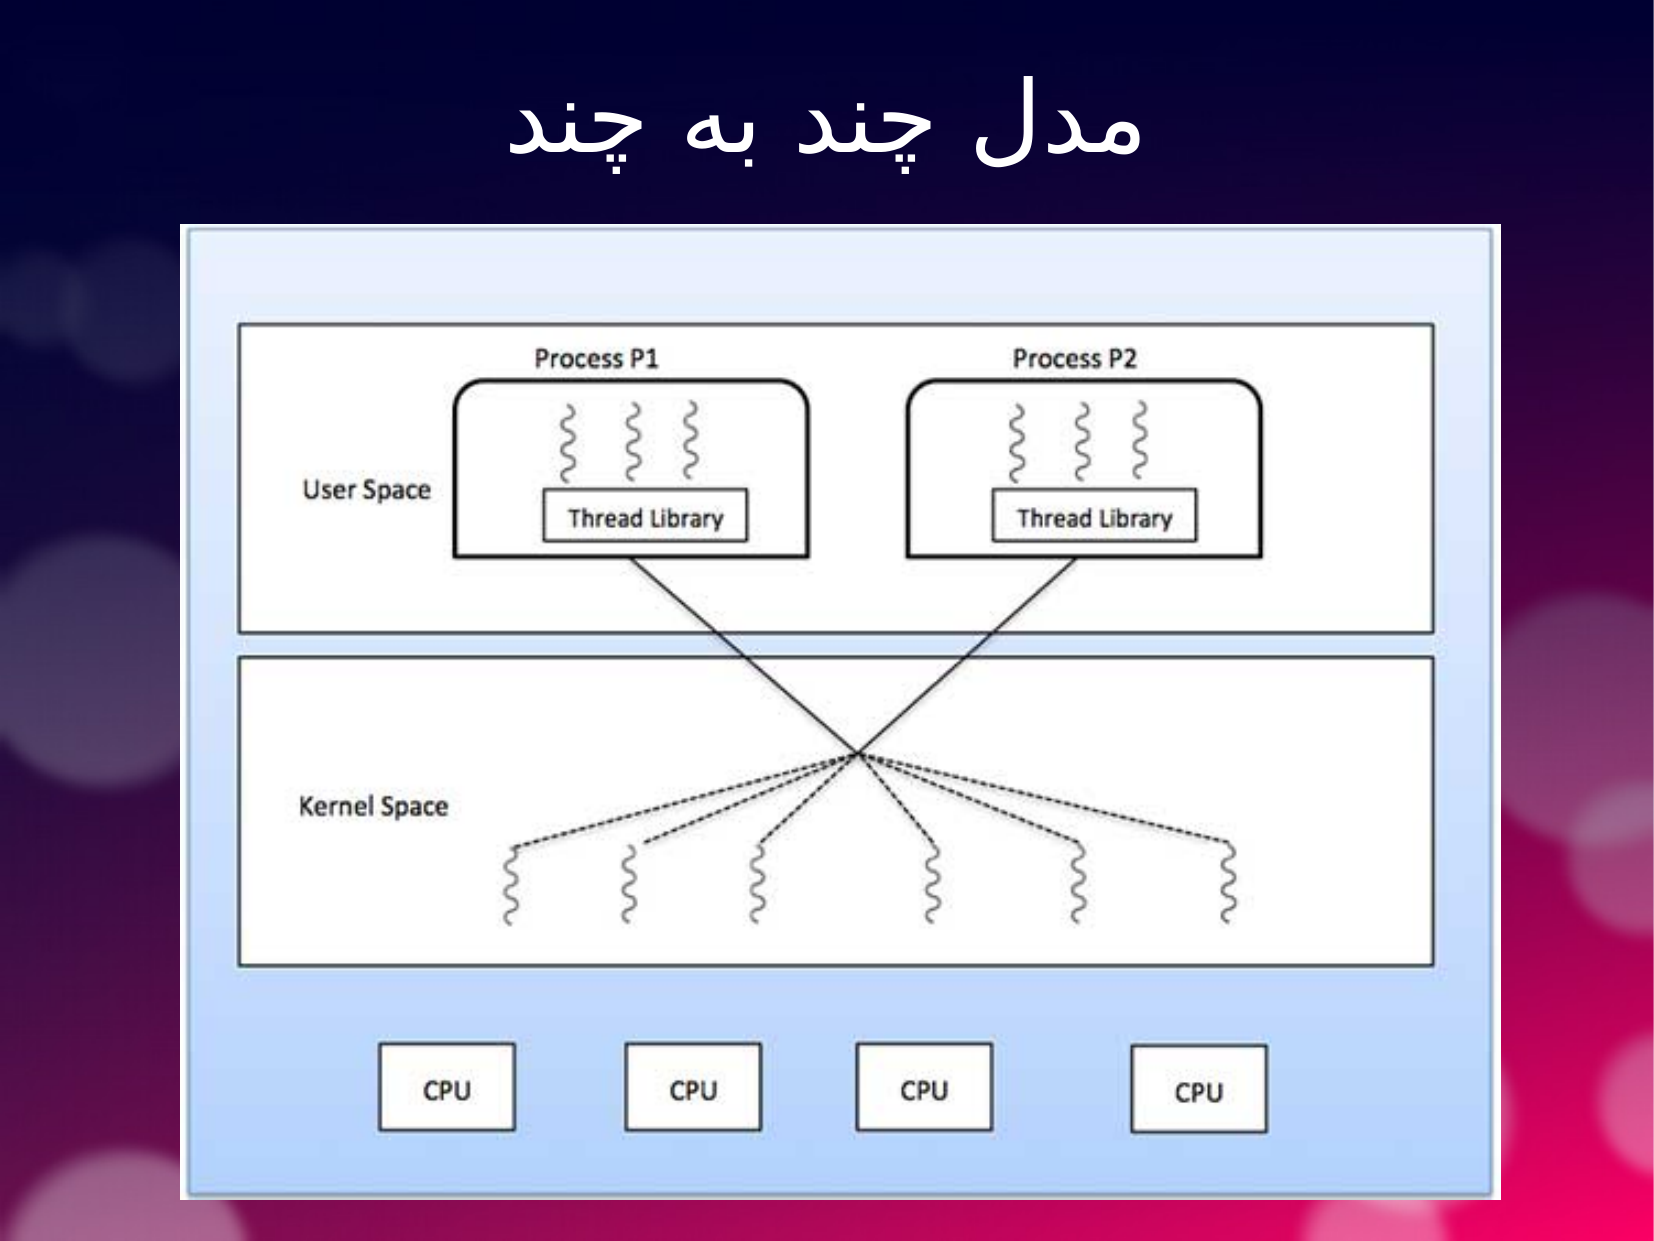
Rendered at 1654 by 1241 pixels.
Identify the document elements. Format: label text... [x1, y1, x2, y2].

picture [0, 0, 1654, 1241]
title مدل چند به چند [82, 13, 1571, 221]
